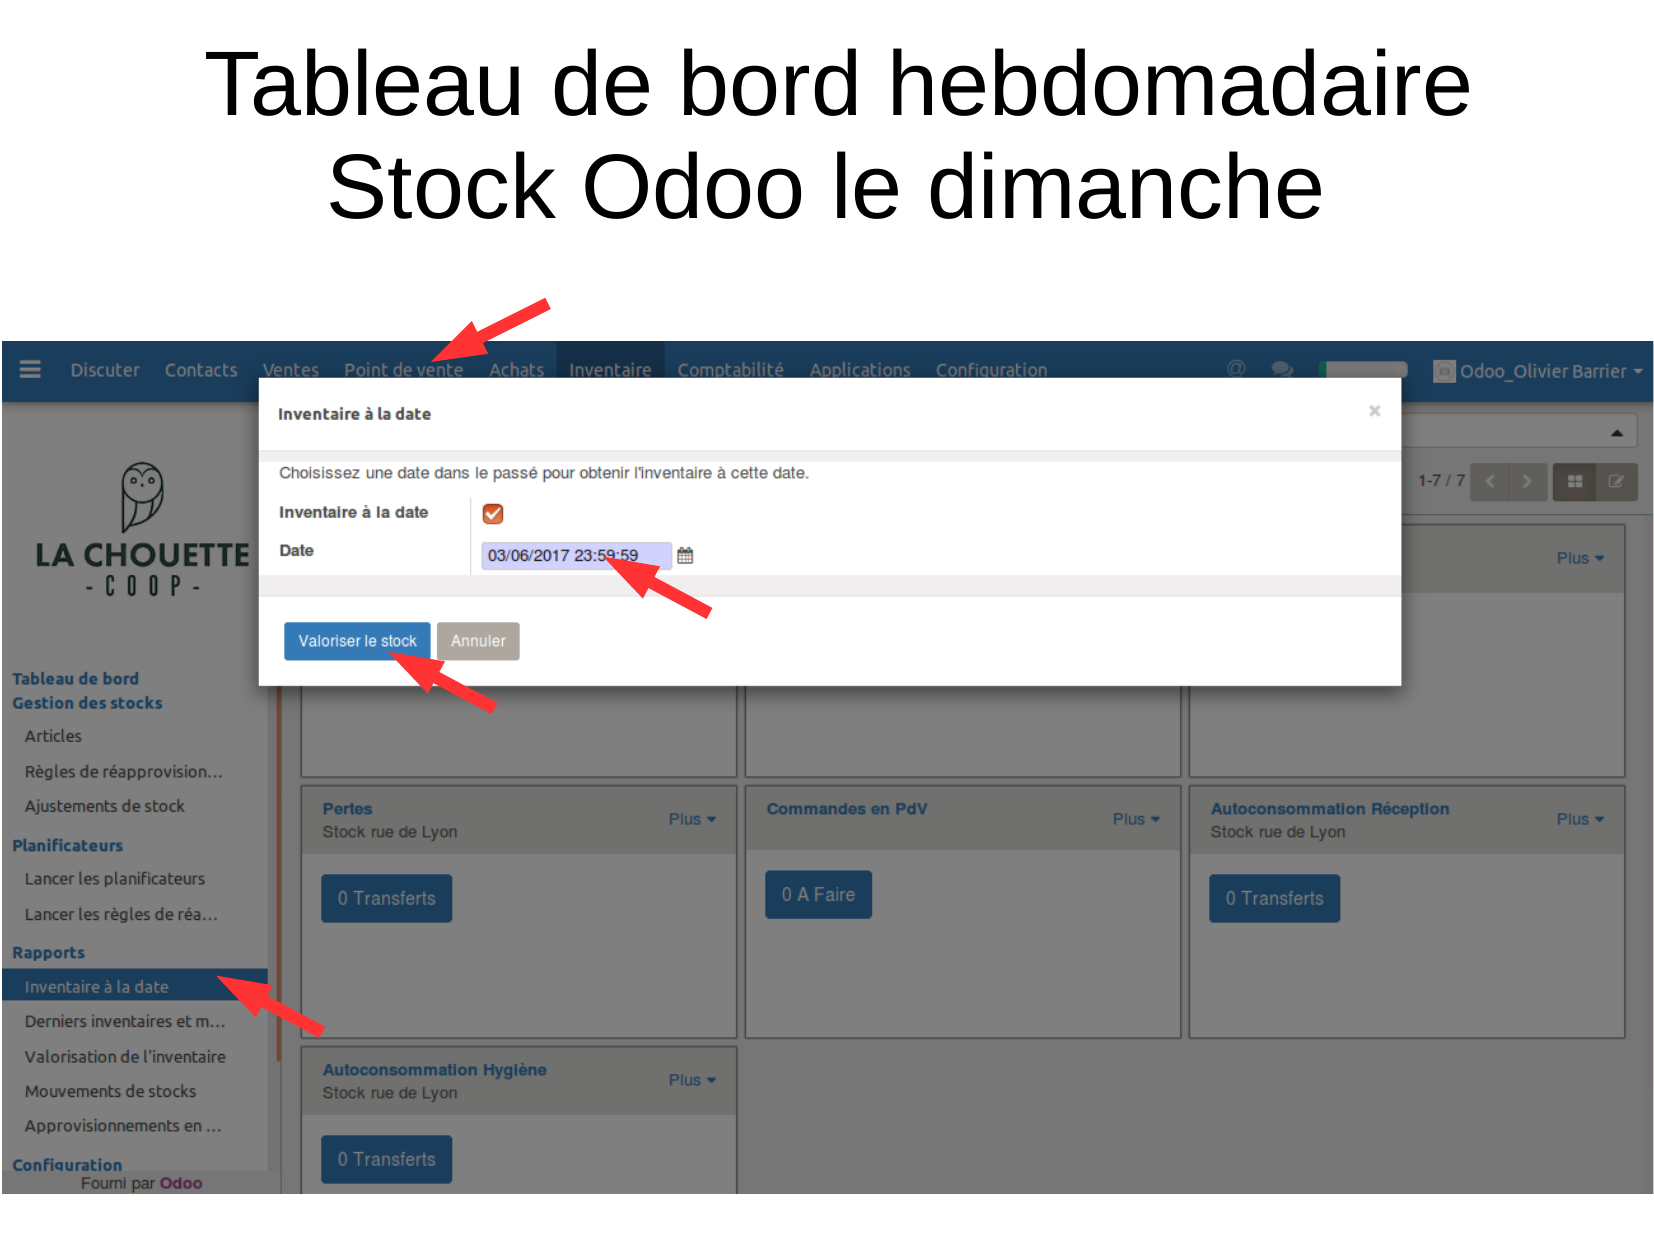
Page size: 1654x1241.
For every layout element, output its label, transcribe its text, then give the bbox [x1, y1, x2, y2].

title Tableau de bord hebdomadaire Stock Odoo le dimanche [82, 31, 1571, 239]
picture [2, 341, 1654, 1194]
